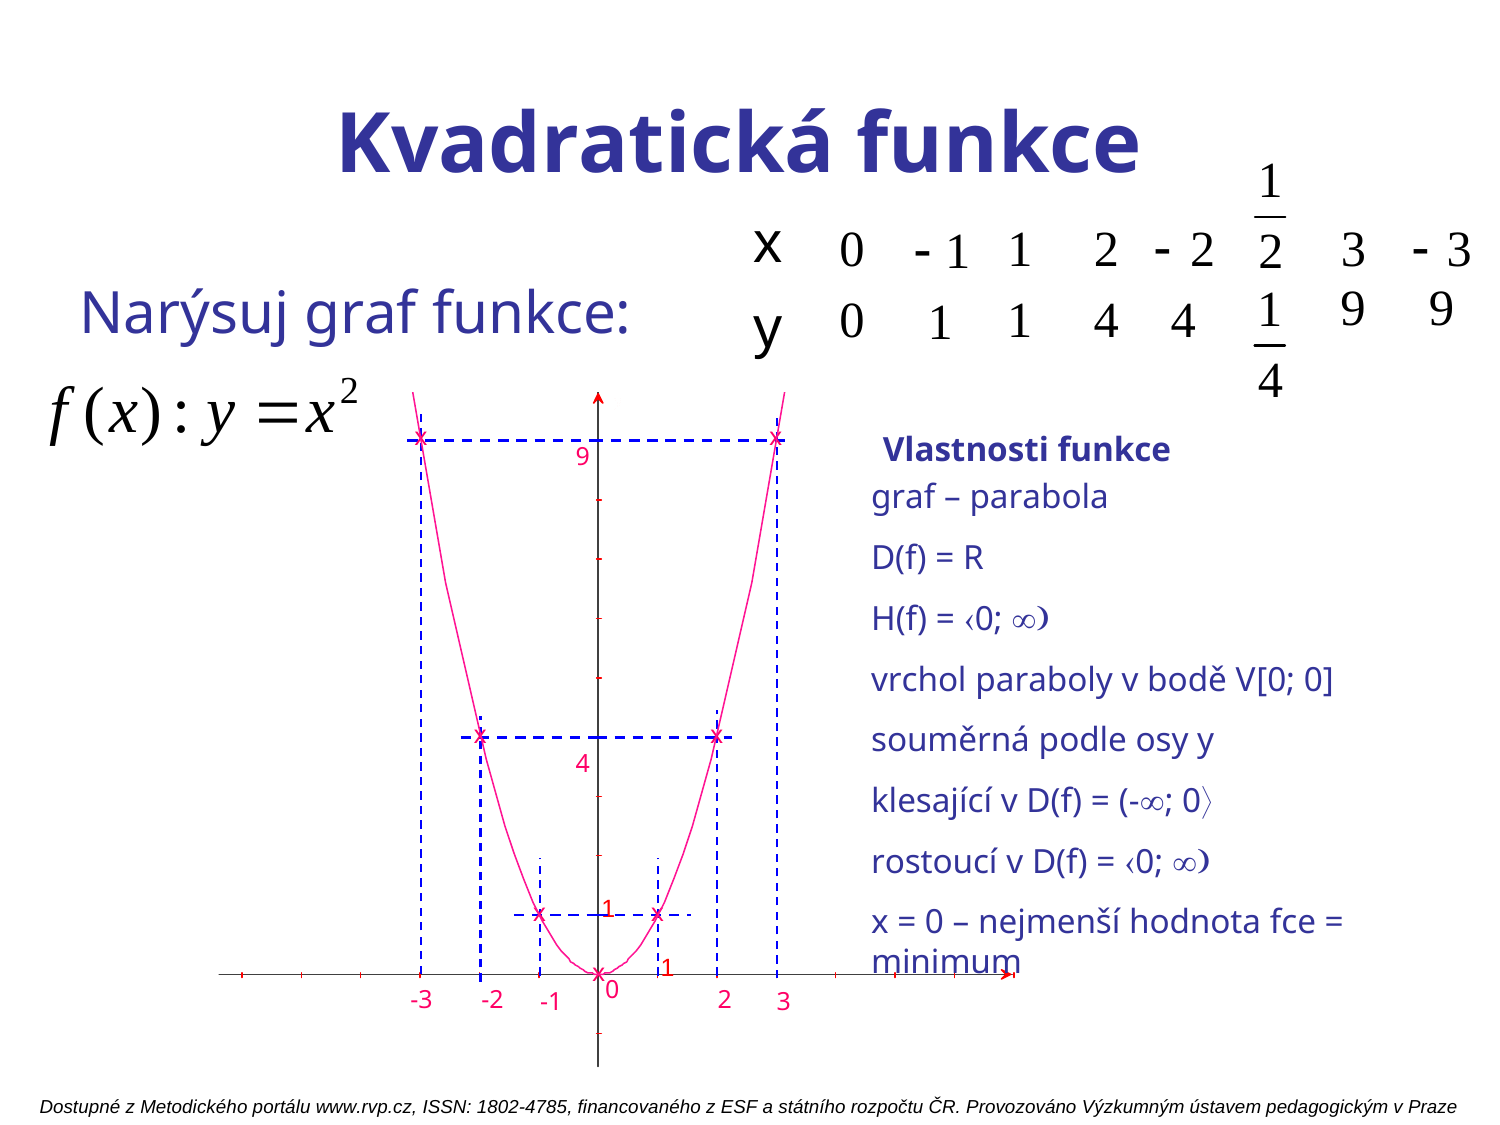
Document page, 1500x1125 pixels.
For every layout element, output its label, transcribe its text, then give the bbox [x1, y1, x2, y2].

table_cell [1315, 282, 1398, 367]
text_box graf – parabola D(f) = R H(f) = 0;  vrchol paraboly v bodě V[0; 0] souměrná podle osy y klesající v D(f) = (-; 0 rostoucí v D(f) = 0;  x = 0 – nejmenší hodnota fce = minimum [856, 467, 1500, 989]
table_cell y [726, 282, 810, 367]
table_header [894, 196, 978, 282]
picture [218, 392, 1016, 1071]
chart [832, 290, 875, 350]
text_box Narýsuj graf funkce: [64, 267, 726, 353]
chart [1004, 290, 1035, 346]
table_header [1230, 196, 1246, 282]
table_header [978, 196, 1063, 282]
table_header [810, 196, 894, 282]
chart [1086, 219, 1129, 275]
chart [925, 292, 955, 348]
table_cell [1063, 282, 1146, 367]
text_box Kvadratická funkce [75, 45, 1426, 233]
chart [1246, 148, 1297, 409]
chart [1404, 219, 1480, 339]
text_box Dostupné z Metodického portálu www.rvp.cz, ISSN: 1802-4785, financovaného z ESF a státního rozpočtu ČR. Provozováno Výzkumným ústavem pedagogickým v Praze [24, 1087, 1477, 1125]
chart [1146, 219, 1222, 275]
chart [1334, 220, 1373, 339]
table_header [1146, 196, 1230, 282]
table_cell [894, 282, 978, 367]
chart [906, 221, 975, 277]
chart [832, 219, 875, 279]
table_cell [1230, 282, 1246, 367]
table_cell [810, 282, 894, 367]
table_cell [1398, 282, 1482, 367]
table_cell [1297, 282, 1315, 367]
chart [27, 361, 371, 460]
chart [1005, 219, 1035, 275]
table_cell [978, 282, 1063, 367]
table_header [1315, 196, 1398, 282]
text_box Vlastnosti funkce [868, 420, 1306, 467]
table_header [1398, 196, 1482, 282]
table_header [1297, 196, 1315, 282]
table_cell [1146, 282, 1230, 367]
chart [1085, 290, 1129, 346]
table_header x [726, 196, 810, 282]
chart [1163, 290, 1206, 346]
table_header [1063, 196, 1146, 282]
